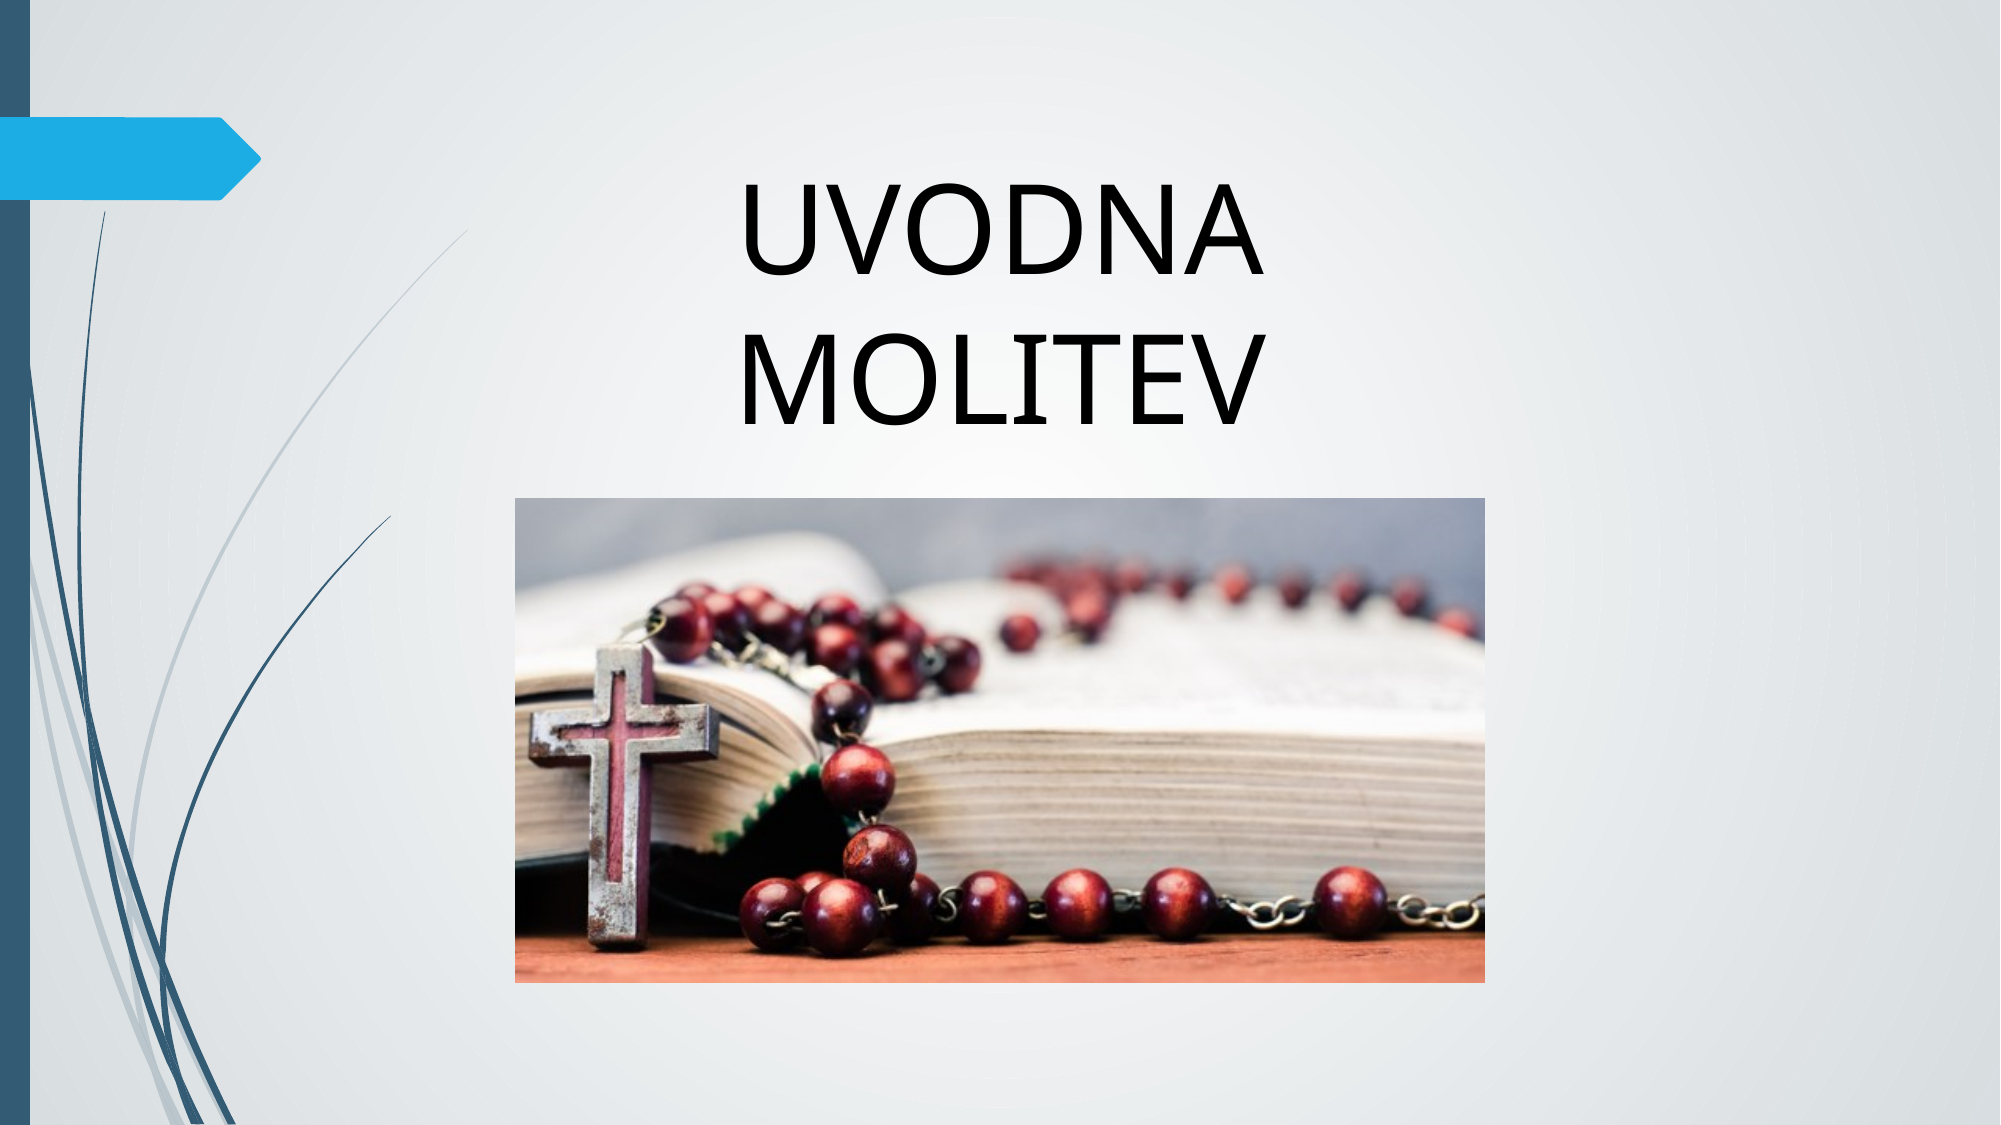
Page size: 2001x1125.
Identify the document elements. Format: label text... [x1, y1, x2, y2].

picture [515, 498, 1485, 983]
title UVODNA MOLITEV [687, 142, 1313, 498]
